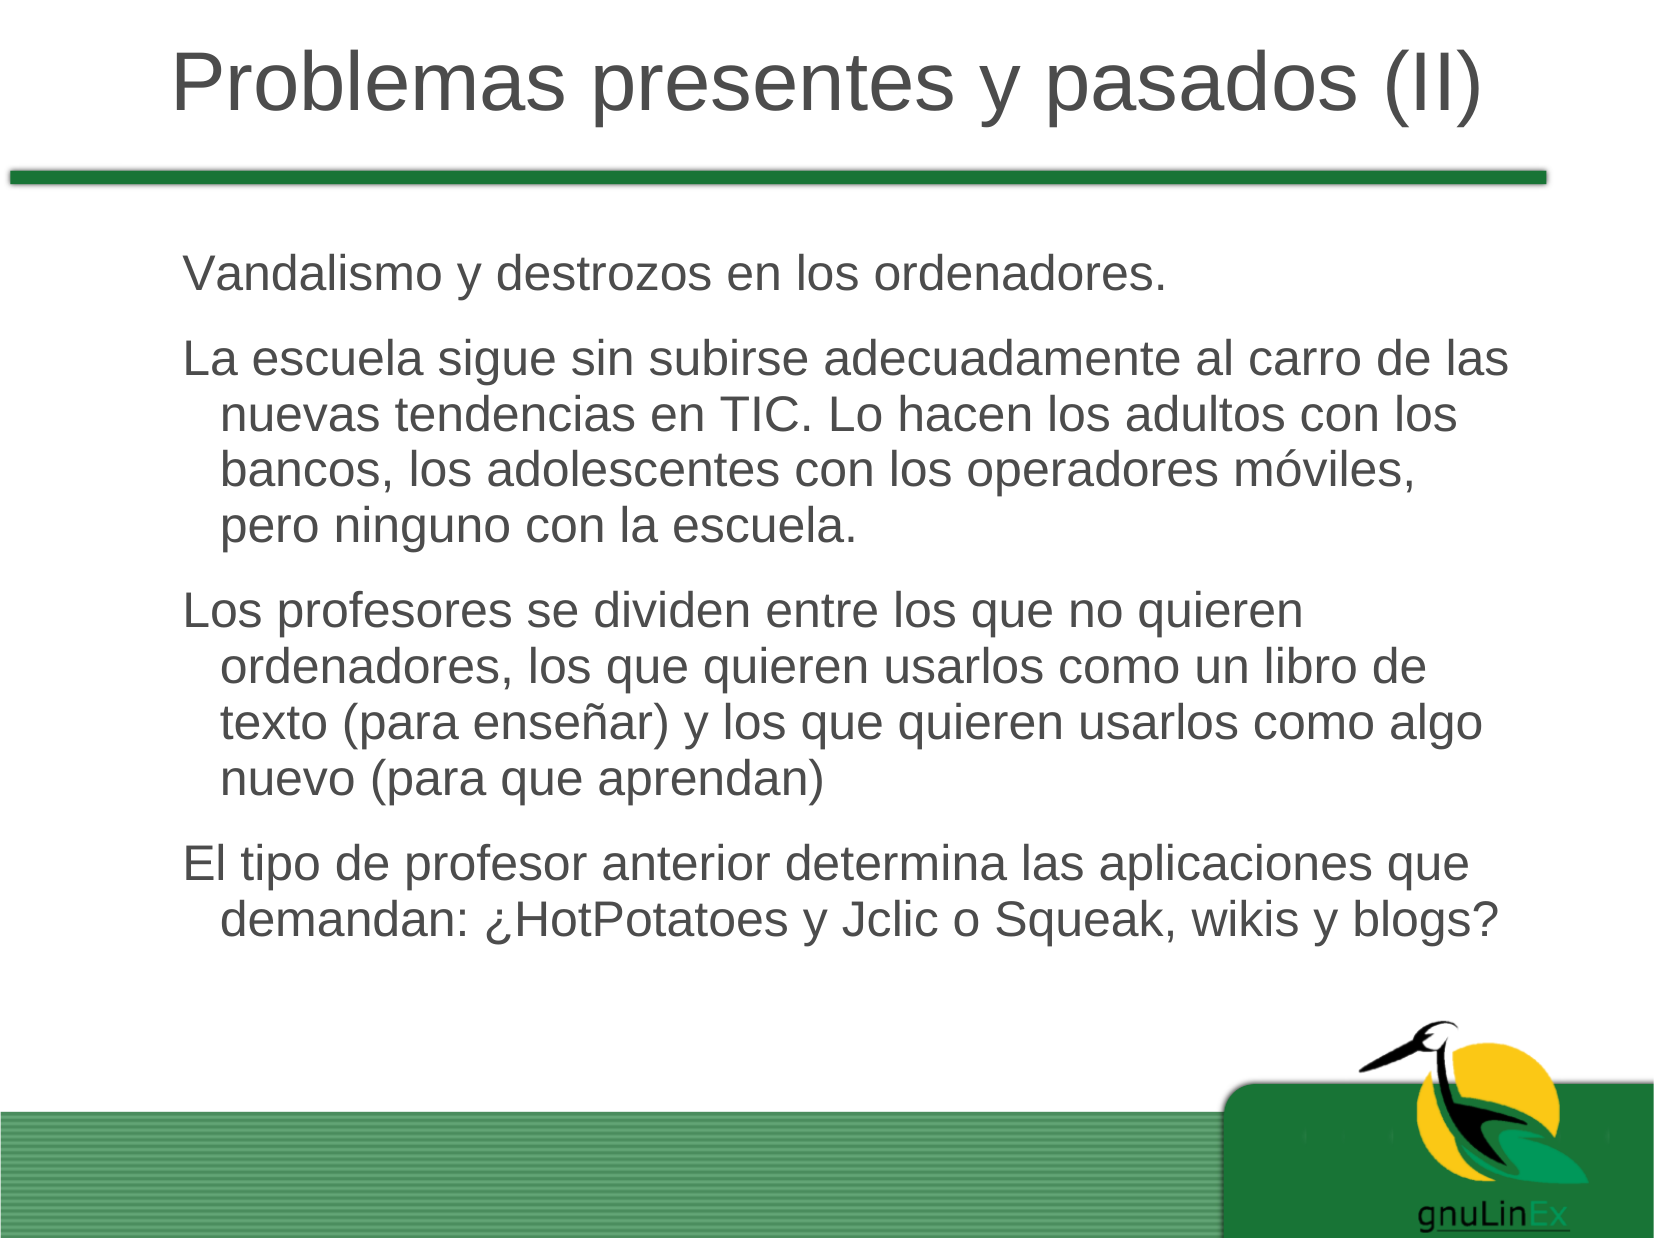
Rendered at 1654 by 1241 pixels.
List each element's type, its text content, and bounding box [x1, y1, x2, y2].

title Problemas presentes y pasados (II) [121, 0, 1534, 164]
picture [0, 0, 1654, 1238]
list Vandalismo y destrozos en los ordenadores. La escuela sigue sin subirse adecuadamente al carro de las nuevas tendencias en TIC. Lo hacen los adultos con los bancos, los adolescentes con los operadores móviles, pero ninguno con la escuela. Los profesores se dividen entre los que no quieren ordenadores, los que quieren usarlos como un libro de texto (para enseñar) y los que quieren usarlos como algo nuevo (para que aprendan) El tipo de profesor anterior determina las aplicaciones que demandan: ¿HotPotatoes y Jclic o Squeak, wikis y blogs? [107, 244, 1520, 1016]
